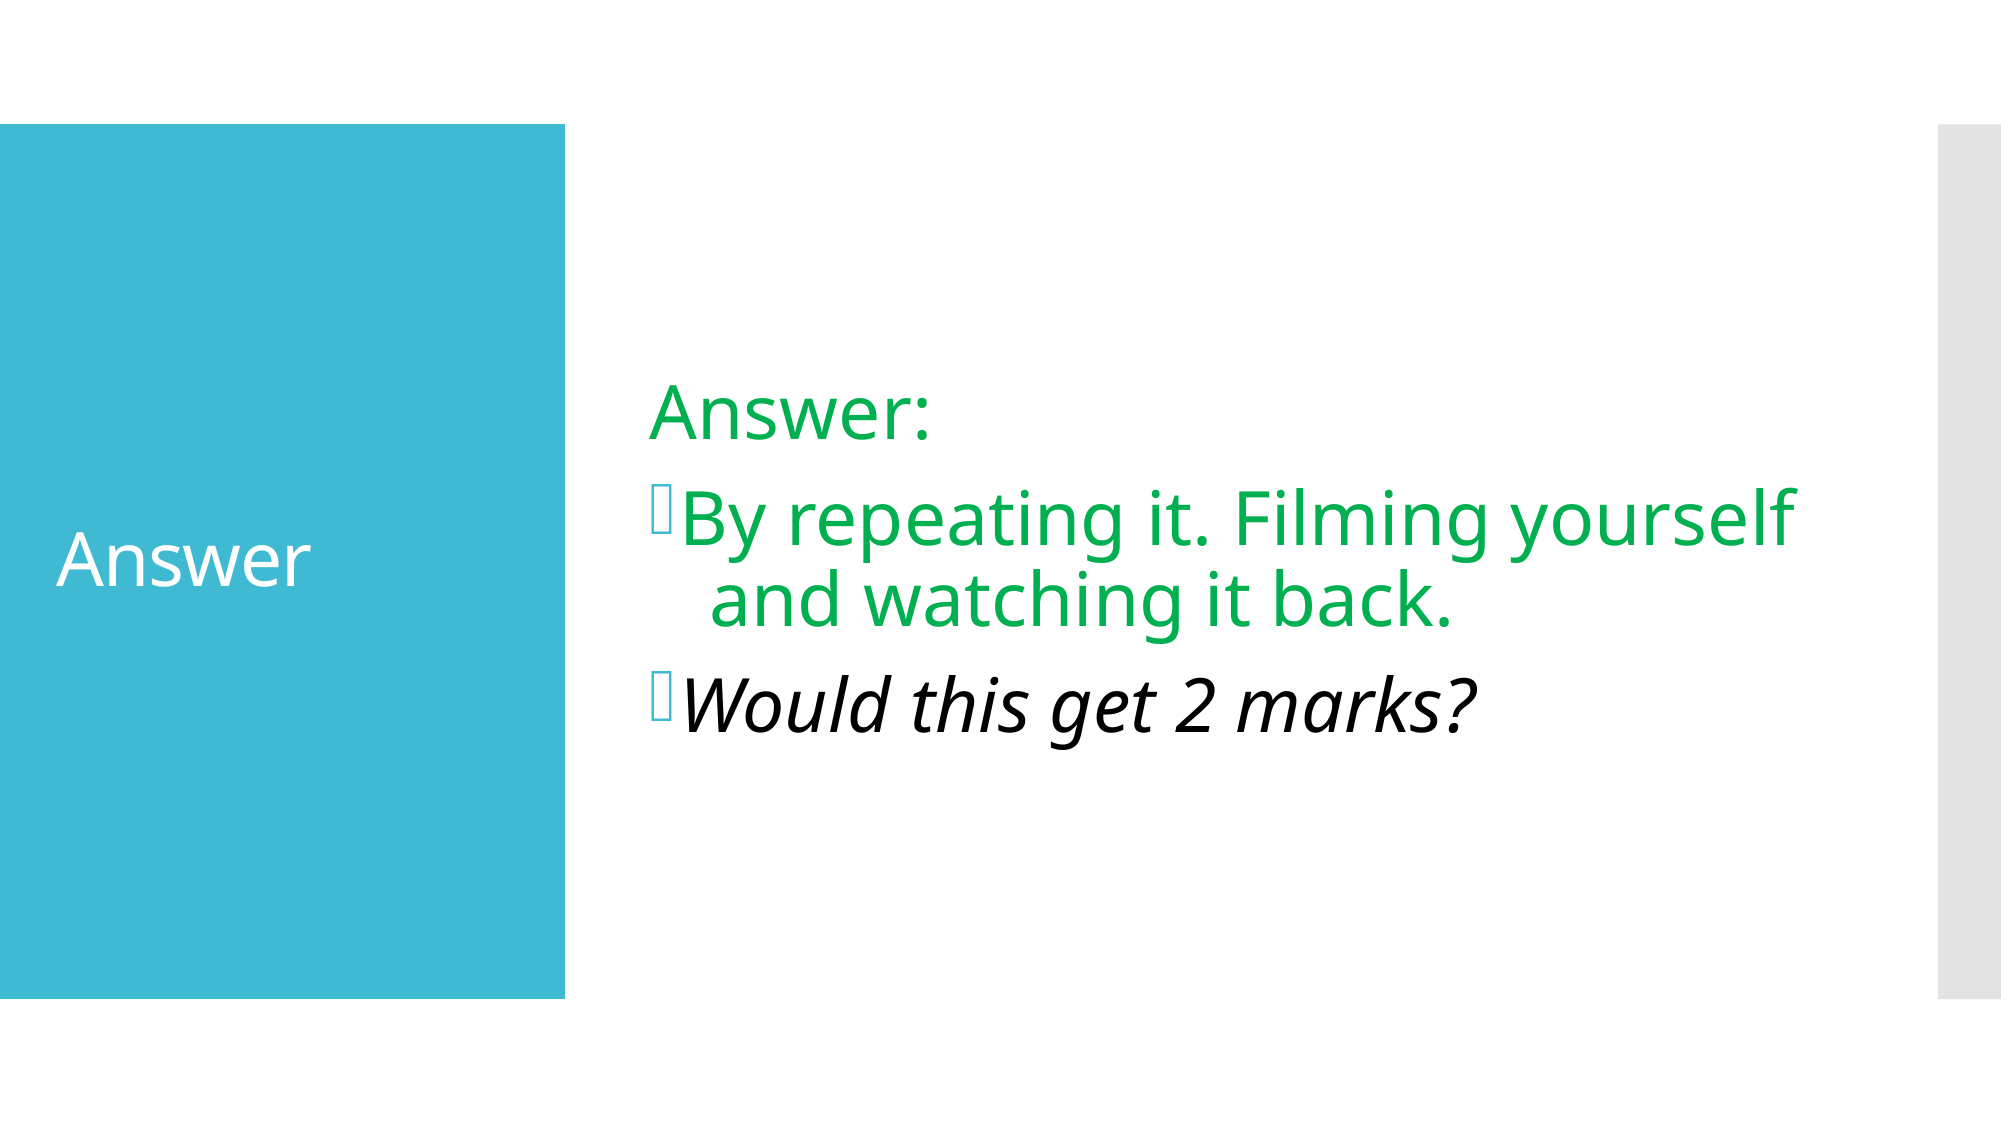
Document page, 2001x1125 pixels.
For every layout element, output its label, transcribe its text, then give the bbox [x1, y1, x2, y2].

list Answer: By repeating it. Filming yourself and watching it back. Would this get 2 marks? [634, 141, 1835, 982]
title Answer [41, 184, 526, 940]
